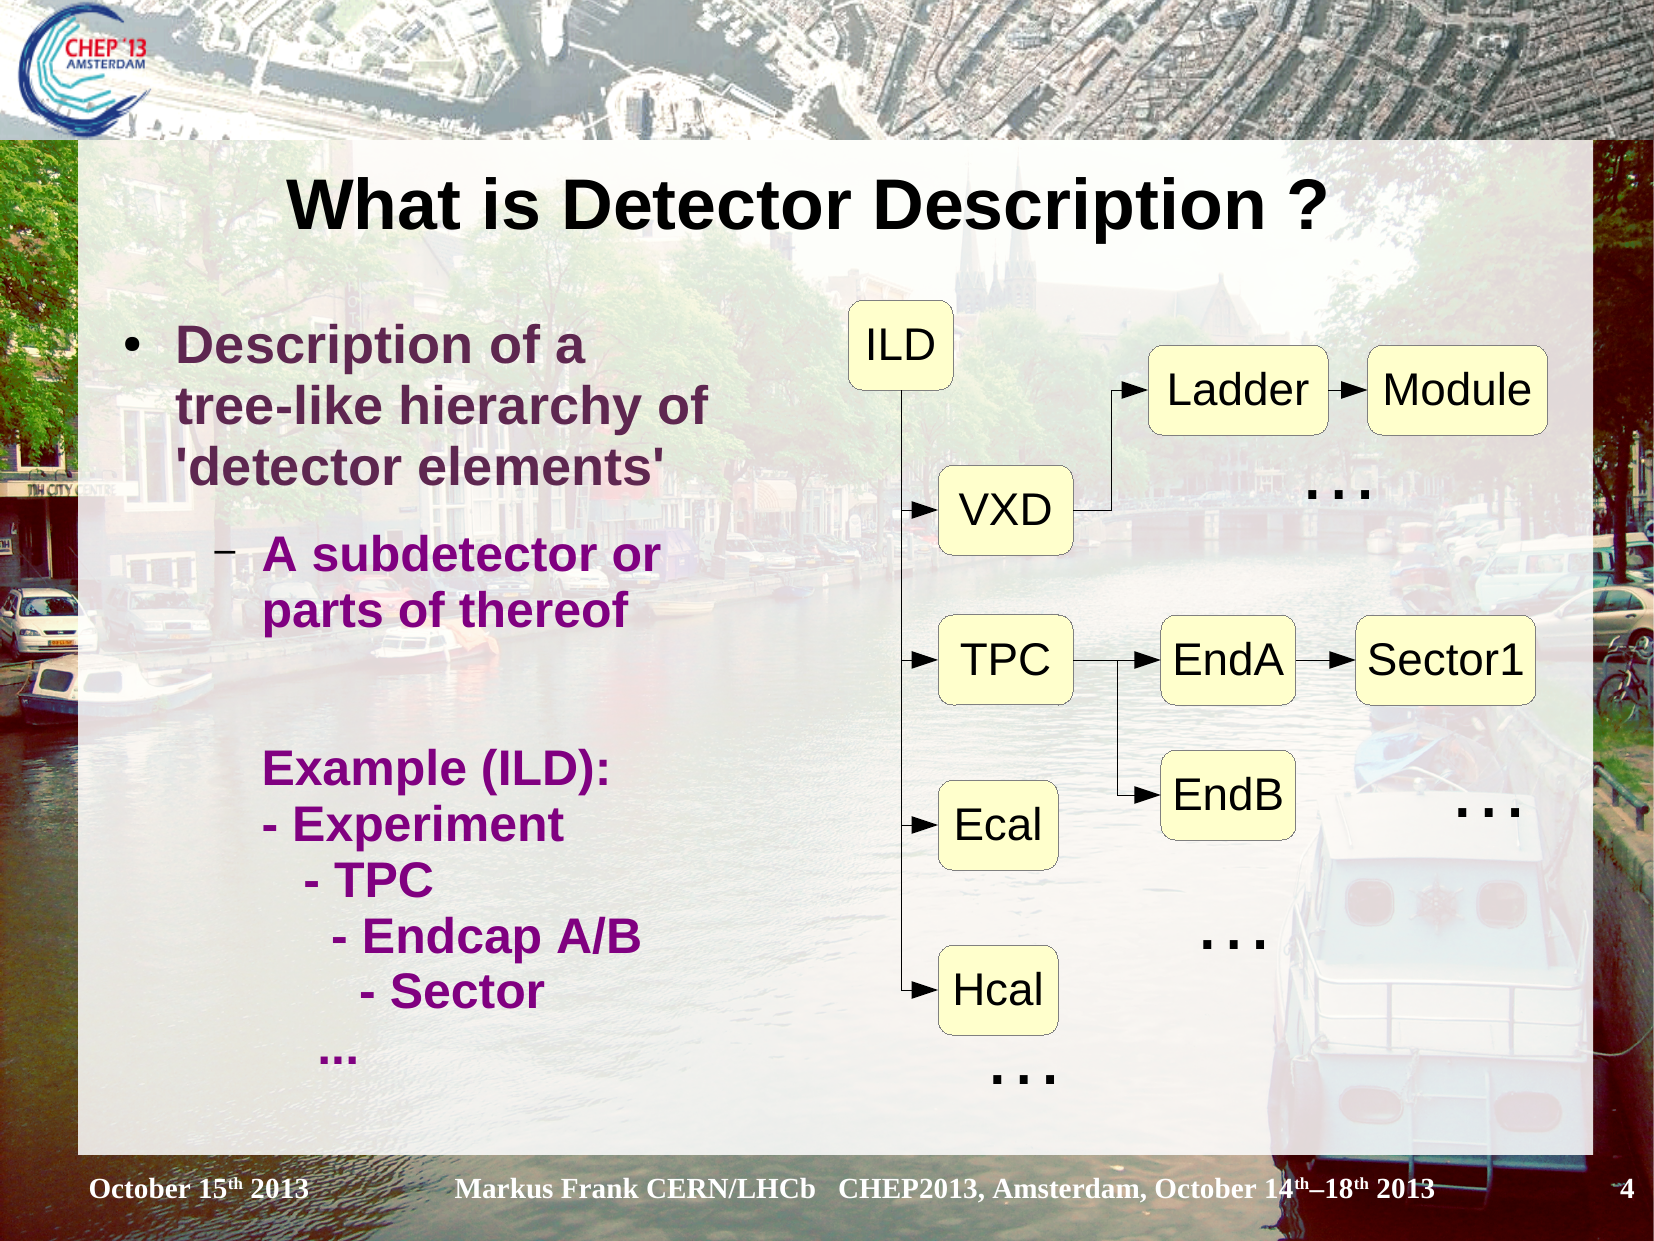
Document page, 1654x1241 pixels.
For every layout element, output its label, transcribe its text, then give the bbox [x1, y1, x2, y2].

text_box … [1283, 417, 1397, 526]
text_box … [1178, 867, 1292, 976]
title What is Detector Description ? [82, 139, 1536, 271]
text_box TPC [938, 614, 1074, 706]
text_box … [968, 1002, 1082, 1111]
text_box EndB [1160, 750, 1296, 841]
text_box Hcal [938, 945, 1059, 1036]
text_box Sector1 [1355, 615, 1536, 706]
text_box Hcal [1014, 993, 1026, 1002]
list Description of a tree-like hierarchy of 'detector elements' A subdetector or parts of thereof Example (ILD): - Experiment - TPC - Endcap A/B - Sector ... [105, 315, 848, 1076]
picture [0, 0, 1654, 1241]
text_box Ladder [1148, 345, 1329, 436]
text_box Module [1367, 345, 1548, 436]
text_box ILD [848, 300, 954, 391]
text_box Ecal [938, 780, 1059, 871]
text_box … [1433, 735, 1547, 843]
text_box EndA [1160, 615, 1296, 706]
text_box VXD [938, 465, 1074, 556]
